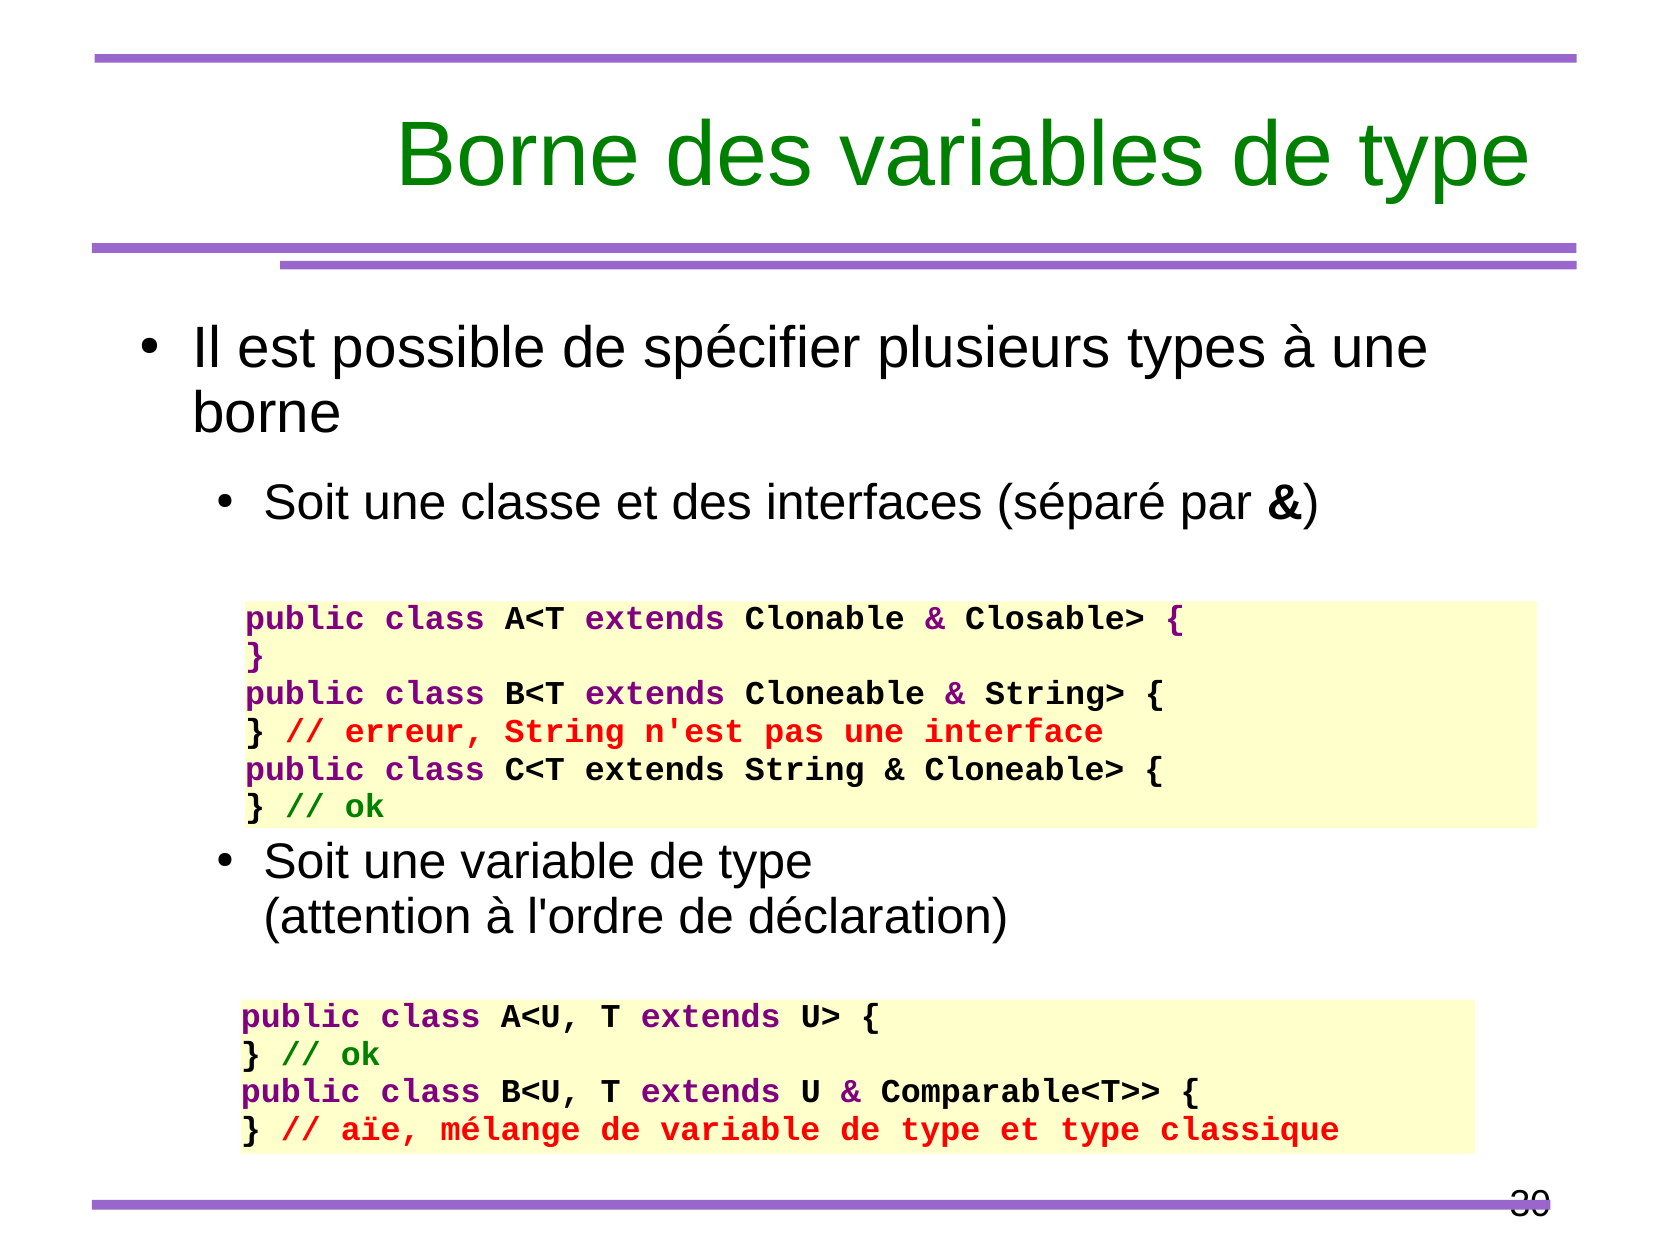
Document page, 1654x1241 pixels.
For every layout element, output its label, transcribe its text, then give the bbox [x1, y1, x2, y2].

title Borne des variables de type [121, 49, 1534, 257]
text_box public class A<T extends Clonable & Closable> { } public class B<T extends Cloneable & String> { } // erreur, String n'est pas une interface public class C<T extends String & Cloneable> { } // ok [245, 601, 1537, 828]
list Il est possible de spécifier plusieurs types à une borne Soit une classe et des interfaces (séparé par &) Soit une variable de type (attention à l'ordre de déclaration) [121, 315, 1534, 1103]
text_box public class A<U, T extends U> { } // ok public class B<U, T extends U & Comparable<T>> { } // aïe, mélange de variable de type et type classique [240, 999, 1476, 1154]
